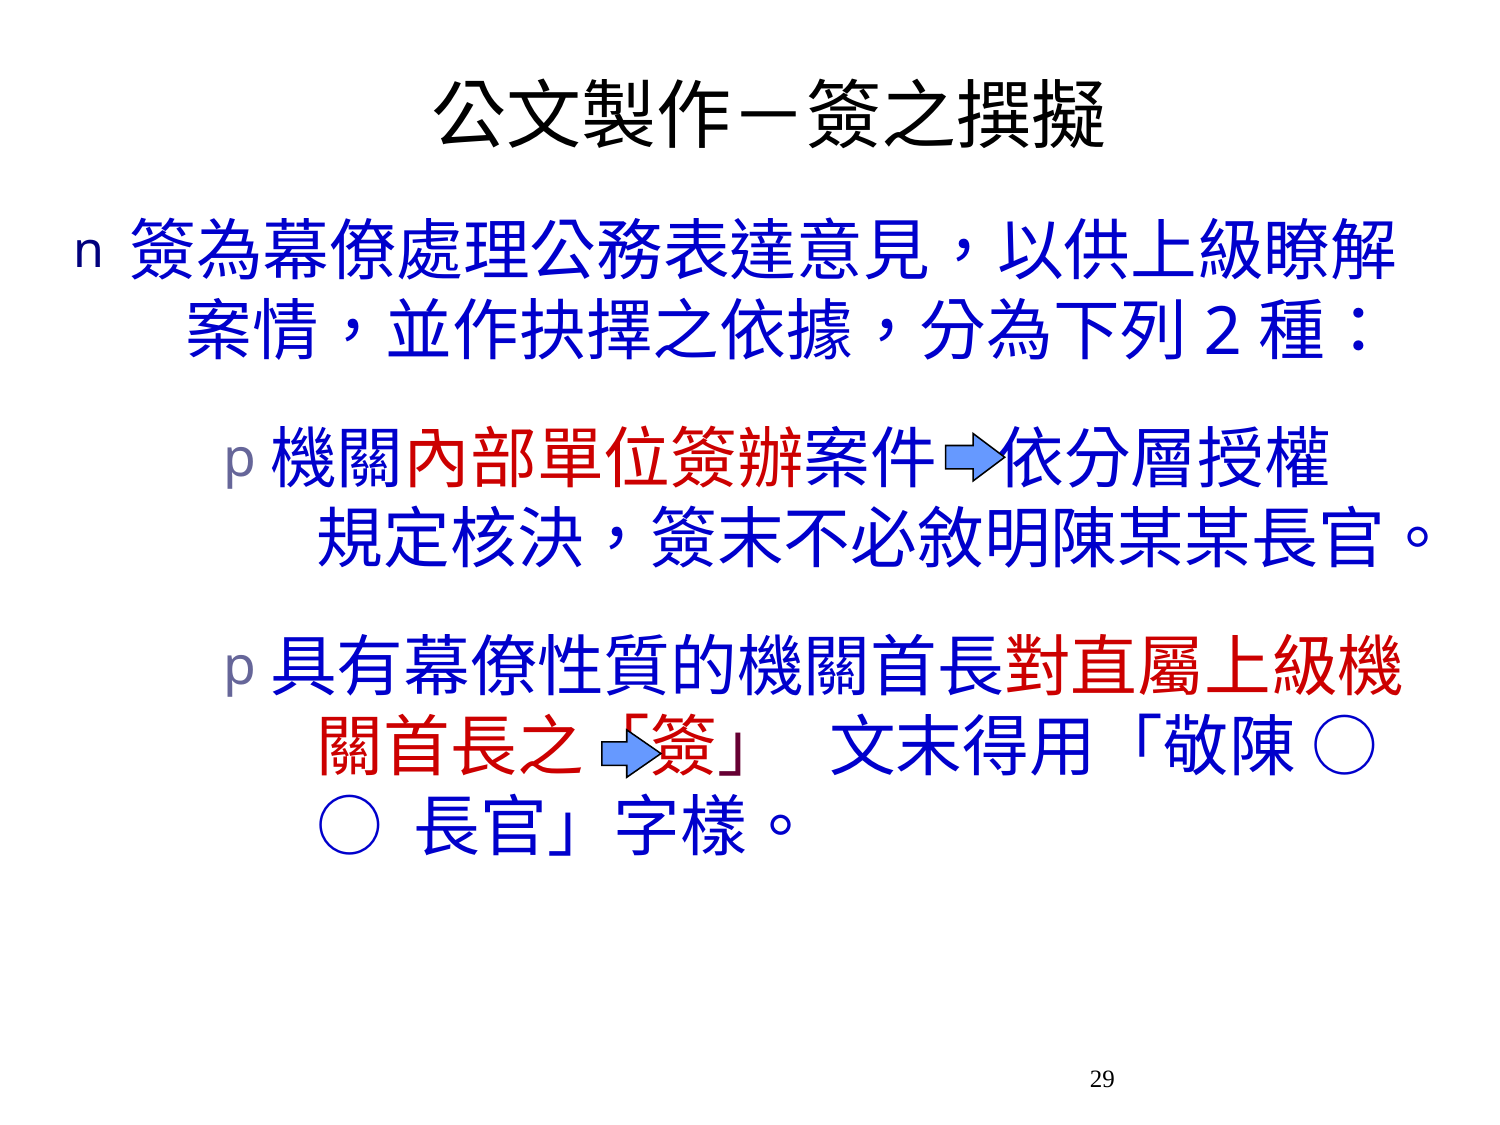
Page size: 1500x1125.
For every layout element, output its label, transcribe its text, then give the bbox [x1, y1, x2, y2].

text_box [945, 433, 1005, 481]
list 簽為幕僚處理公務表達意見，以供上級瞭解案情，並作抉擇之依據，分為下列2種： 機關內部單位簽辦案件 依分層授權 規定核決，簽末不必敘明陳某某長官。 具有幕僚性質的機關首長對直屬上級機關首長之「簽」 文末得用「敬陳 ○ ○ 長官」字樣。 [58, 200, 1425, 876]
text_box [1074, 1025, 1426, 1101]
text_box [601, 729, 661, 778]
title 公文製作－簽之撰擬 [171, 0, 1366, 200]
